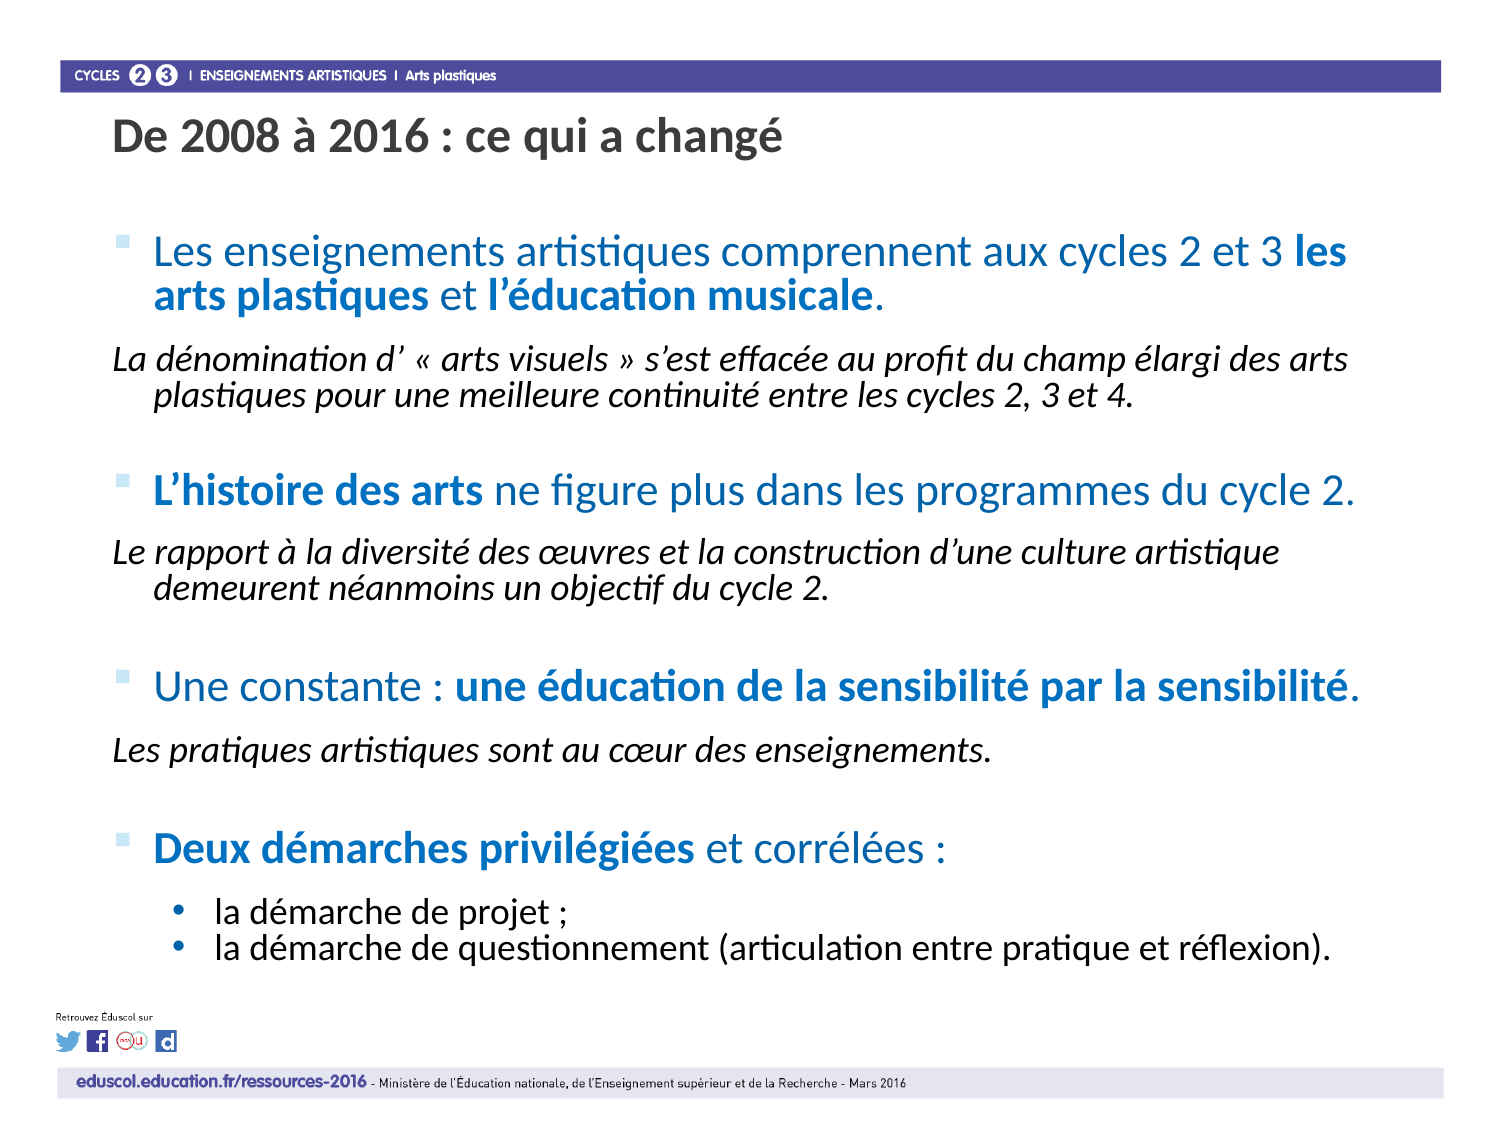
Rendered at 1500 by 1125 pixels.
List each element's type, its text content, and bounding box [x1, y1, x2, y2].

list Les enseignements artistiques comprennent aux cycles 2 et 3 les arts plastiques et l’éducation musicale. La dénomination d’ « arts visuels » s’est effacée au profit du champ élargi des arts plastiques pour une meilleure continuité entre les cycles 2, 3 et 4. L’histoire des arts ne figure plus dans les programmes du cycle 2. Le rapport à la diversité des œuvres et la construction d’une culture artistique demeurent néanmoins un objectif du cycle 2. Une constante : une éducation de la sensibilité par la sensibilité. Les pratiques artistiques sont au cœur des enseignements. Deux démarches privilégiées et corrélées : la démarche de projet ; la démarche de questionnement (articulation entre pratique et réflexion). [112, 231, 1412, 1008]
title De 2008 à 2016 : ce qui a changé [112, 95, 1388, 231]
picture [0, 0, 1500, 95]
picture [0, 1008, 1500, 1125]
